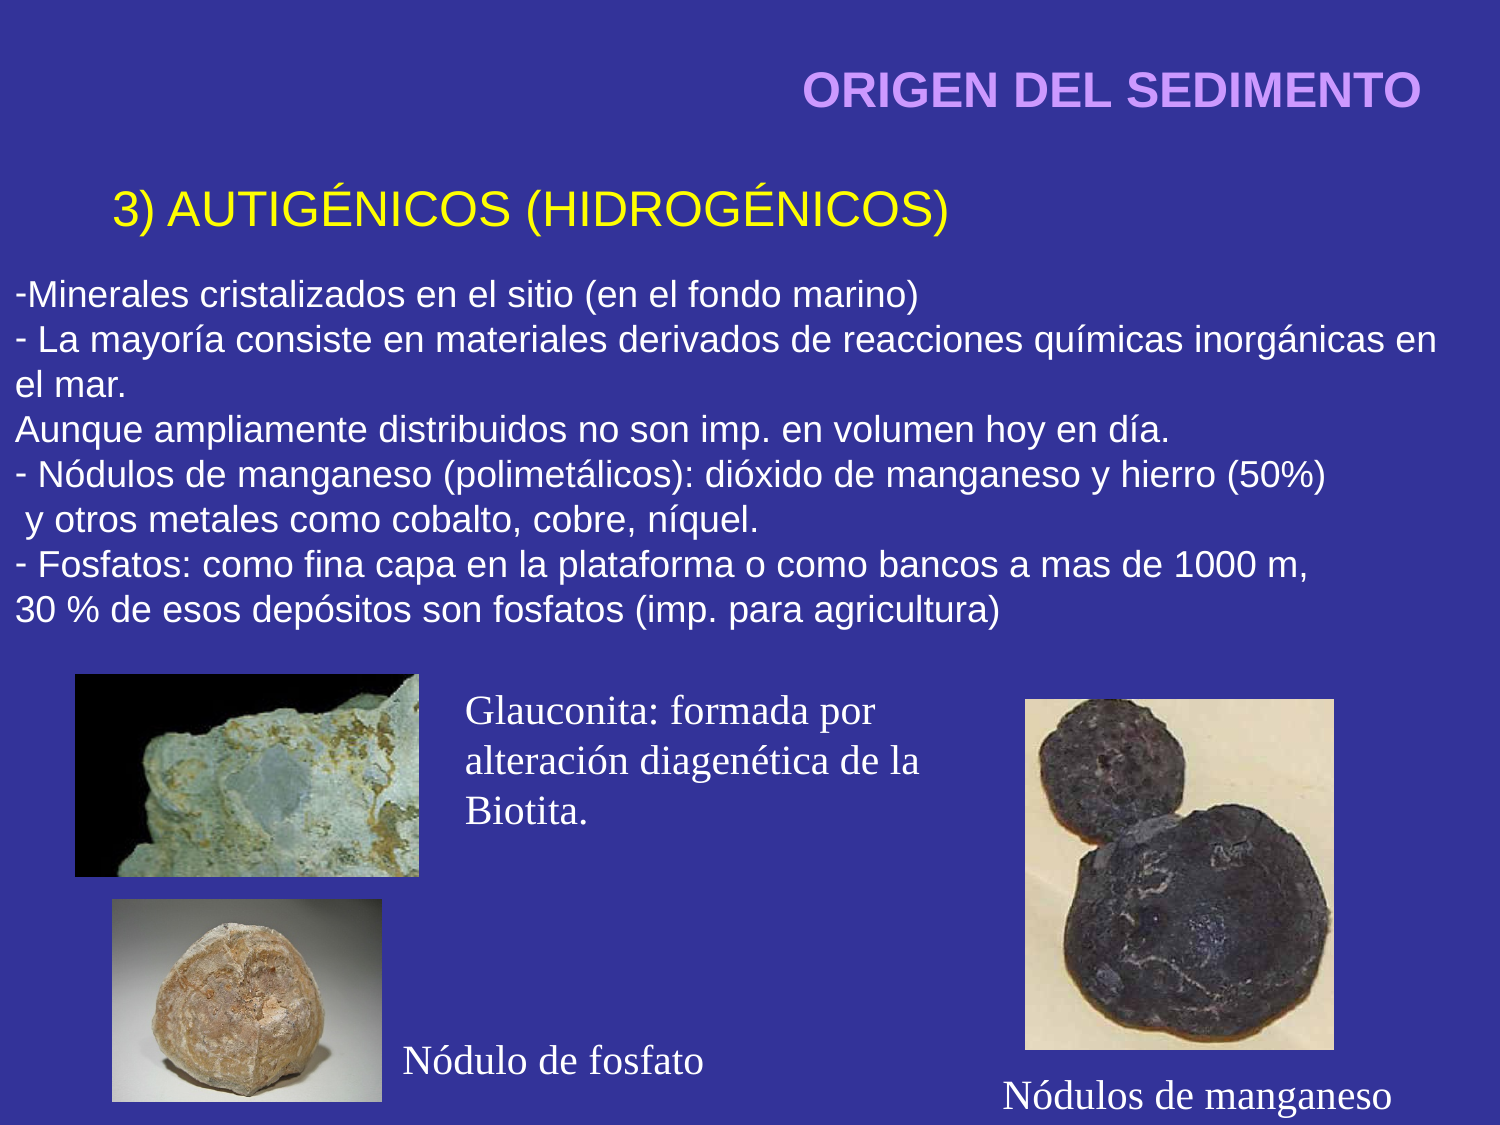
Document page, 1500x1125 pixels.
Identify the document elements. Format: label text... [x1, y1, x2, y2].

picture [75, 674, 419, 877]
text_box Nódulos de manganeso [987, 1059, 1408, 1125]
text_box 3) AUTIGÉNICOS (HIDROGÉNICOS) [97, 168, 966, 245]
text_box ORIGEN DEL SEDIMENTO [787, 49, 1438, 126]
text_box Nódulo de fosfato [387, 1025, 720, 1091]
text_box Minerales cristalizados en el sitio (en el fondo marino) La mayoría consiste en materiales derivados de reacciones químicas inorgánicas en el mar. Aunque ampliamente distribuidos no son imp. en volumen hoy en día. Nódulos de manganeso (polimetálicos): dióxido de manganeso y hierro (50%) y otros metales como cobalto, cobre, níquel. Fosfatos: como fina capa en la plataforma o como bancos a mas de 1000 m, 30 % de esos depósitos son fosfatos (imp. para agricultura) [0, 262, 1466, 638]
text_box Glauconita: formada por alteración diagenética de la Biotita. [449, 675, 936, 841]
picture [112, 899, 382, 1102]
picture [1025, 699, 1334, 1051]
